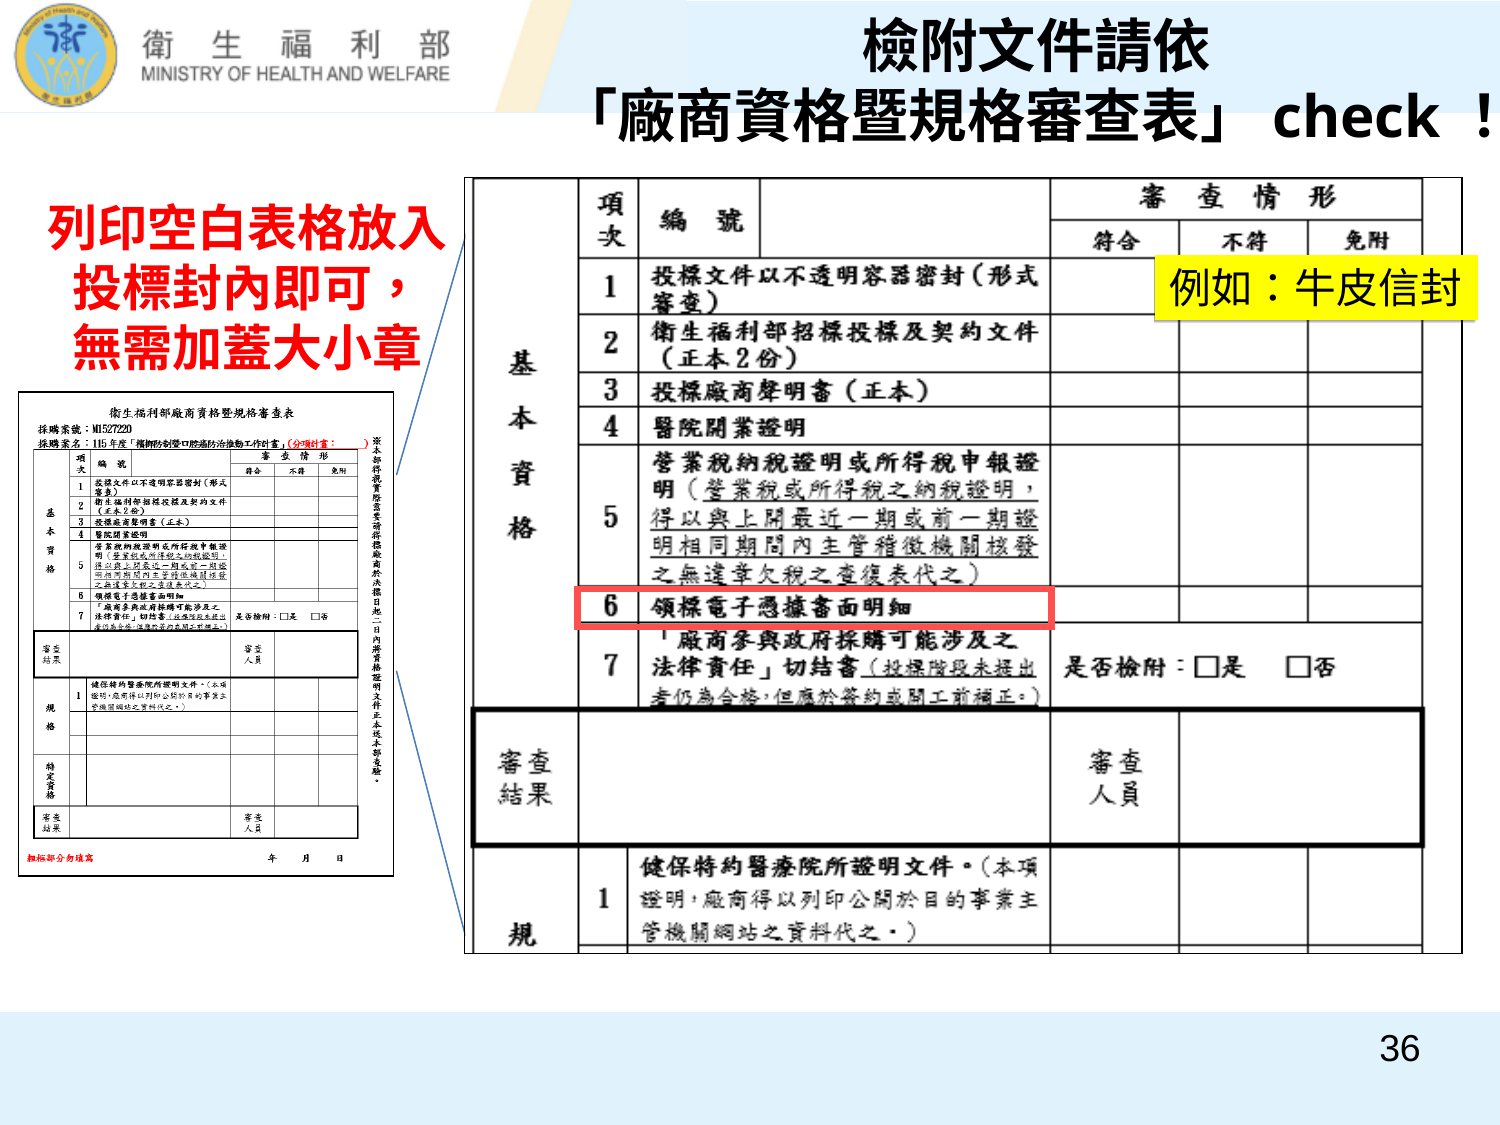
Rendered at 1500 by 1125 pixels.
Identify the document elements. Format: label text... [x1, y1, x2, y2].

text_box 檢附文件請依 「廠商資格暨規格審查表」check！ [544, 1, 1500, 156]
picture [465, 178, 1462, 953]
picture [19, 392, 393, 876]
text_box 例如：牛皮信封 [1155, 255, 1478, 320]
text_box 列印空白表格放入投標封內即可， 無需加蓋大小章 [22, 189, 464, 384]
text_box 36 [1364, 1016, 1457, 1076]
